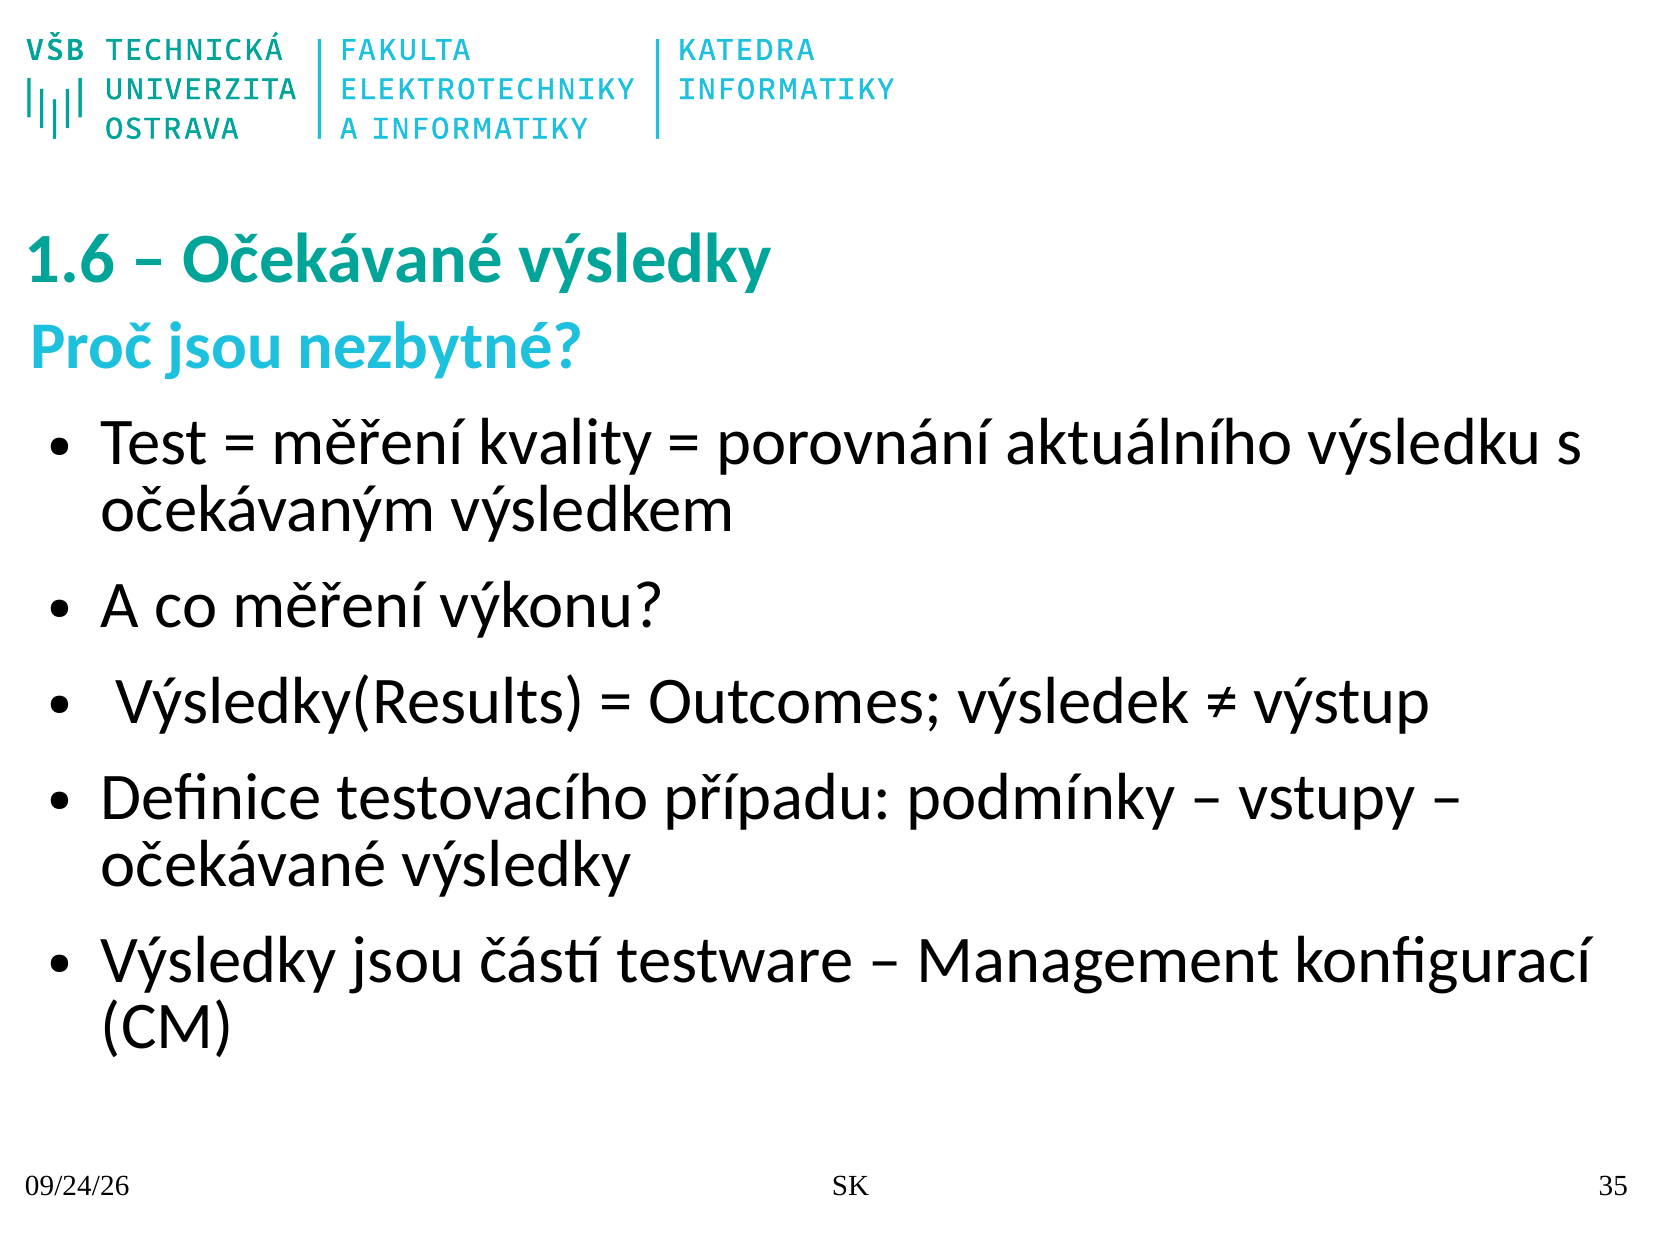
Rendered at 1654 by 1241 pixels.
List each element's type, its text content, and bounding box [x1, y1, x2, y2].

list Proč jsou nezbytné? Test = měření kvality = porovnání aktuálního výsledku s očekávaným výsledkem A co měření výkonu? Výsledky(Results) = Outcomes; výsledek ≠ výstup Definice testovacího případu: podmínky – vstupy – očekávané výsledky Výsledky jsou částí testware – Management konfigurací (CM) [30, 318, 1629, 1146]
title 1.6 – Očekávané výsledky [24, 169, 1629, 300]
picture [26, 31, 894, 139]
